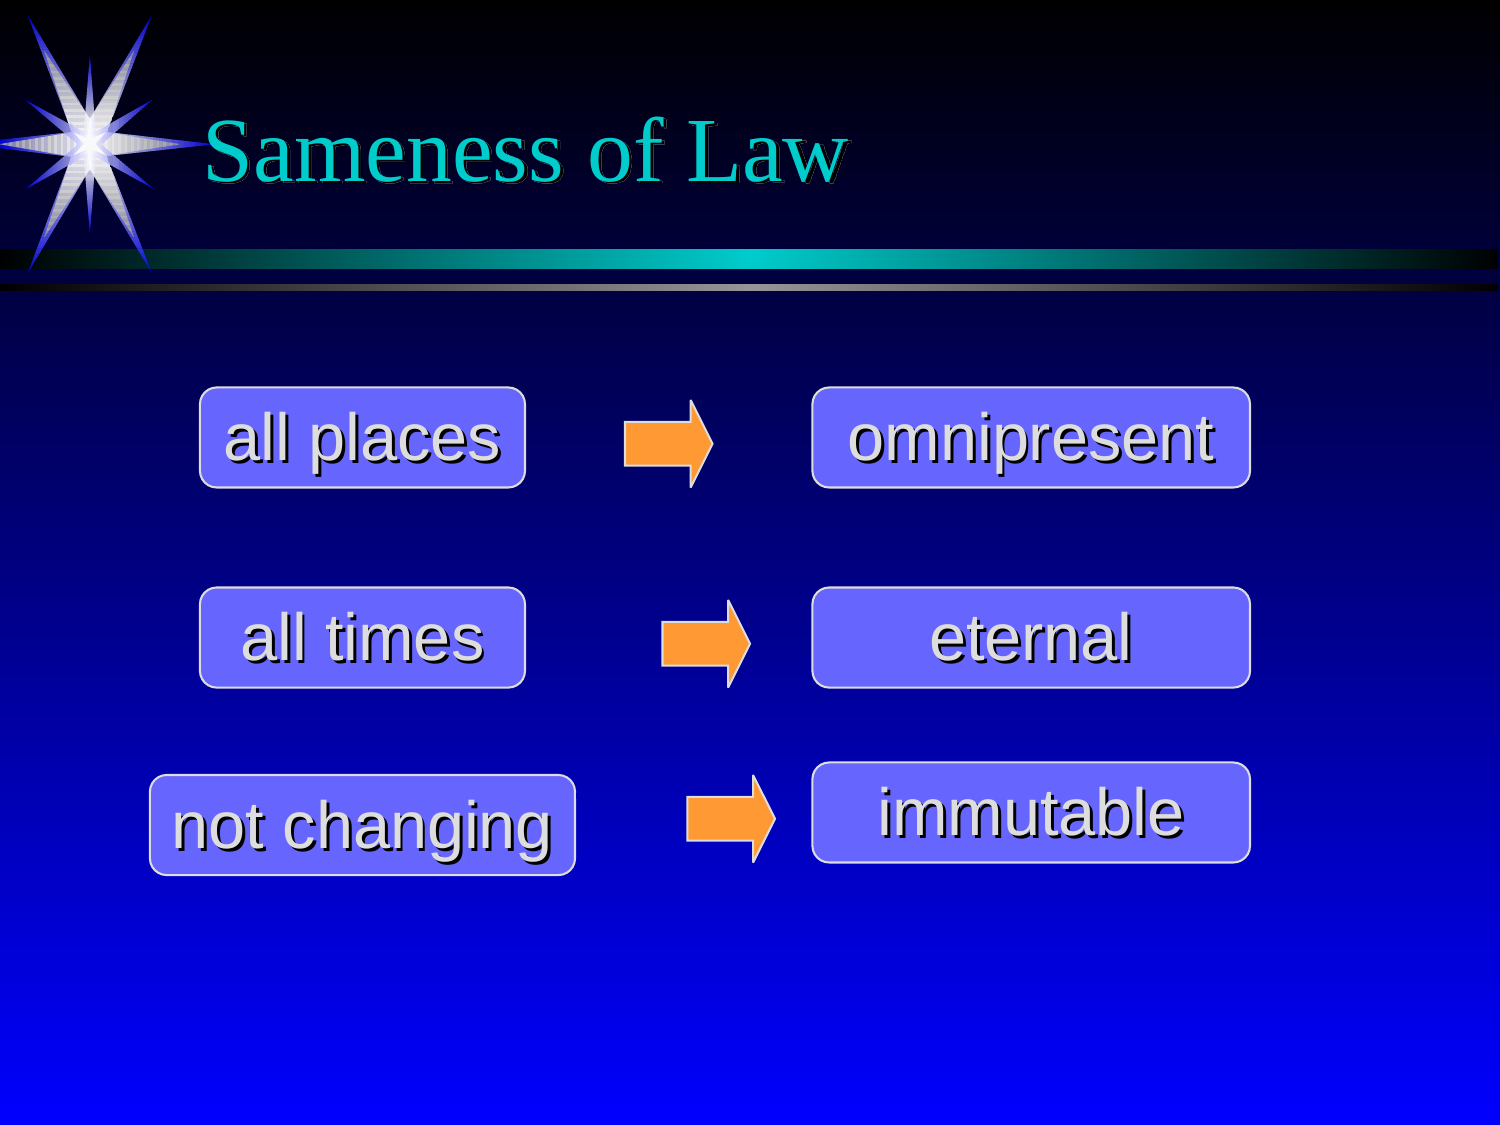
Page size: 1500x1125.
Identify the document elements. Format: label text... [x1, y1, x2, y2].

text_box 20 [181, 140, 187, 148]
text_box eternal [812, 587, 1251, 688]
text_box 20 [131, 239, 141, 245]
text_box not changing [149, 774, 576, 876]
text_box 20 [38, 43, 48, 49]
text_box 20 [38, 239, 49, 245]
text_box all places [199, 387, 526, 488]
text_box [687, 774, 775, 863]
text_box 20 [131, 43, 142, 49]
text_box [662, 600, 751, 688]
text_box immutable [812, 762, 1251, 863]
title Sameness of Law [187, 56, 1463, 244]
text_box 20 [134, 107, 138, 117]
text_box omnipresent [812, 387, 1251, 488]
text_box all times [199, 587, 526, 688]
text_box [624, 399, 713, 488]
